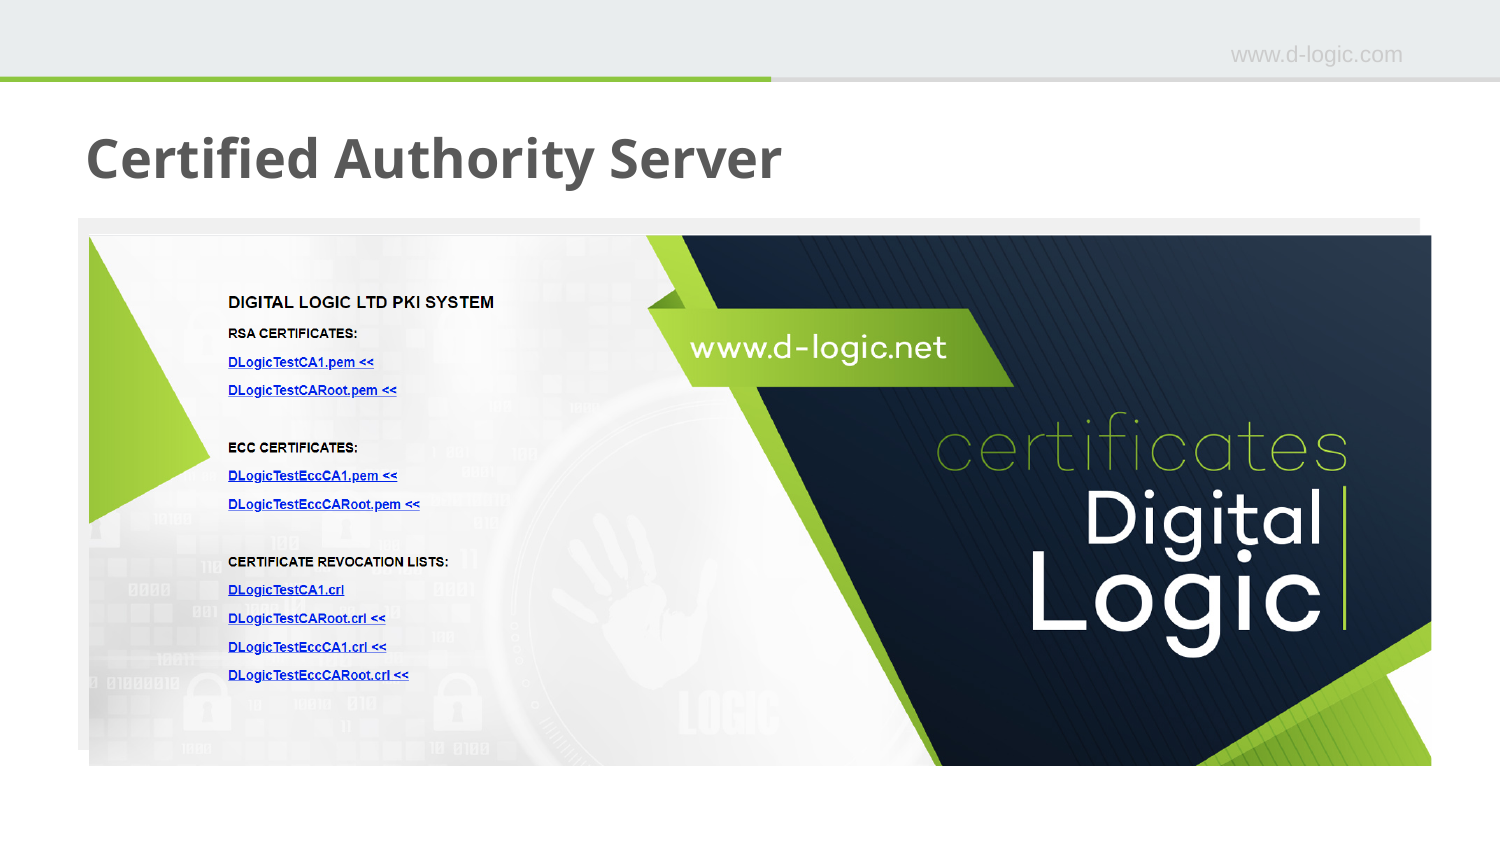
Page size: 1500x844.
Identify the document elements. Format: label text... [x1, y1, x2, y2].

title Certified Authority Server [70, 109, 1324, 198]
text_box [0, 76, 1500, 82]
picture [89, 234, 1432, 766]
